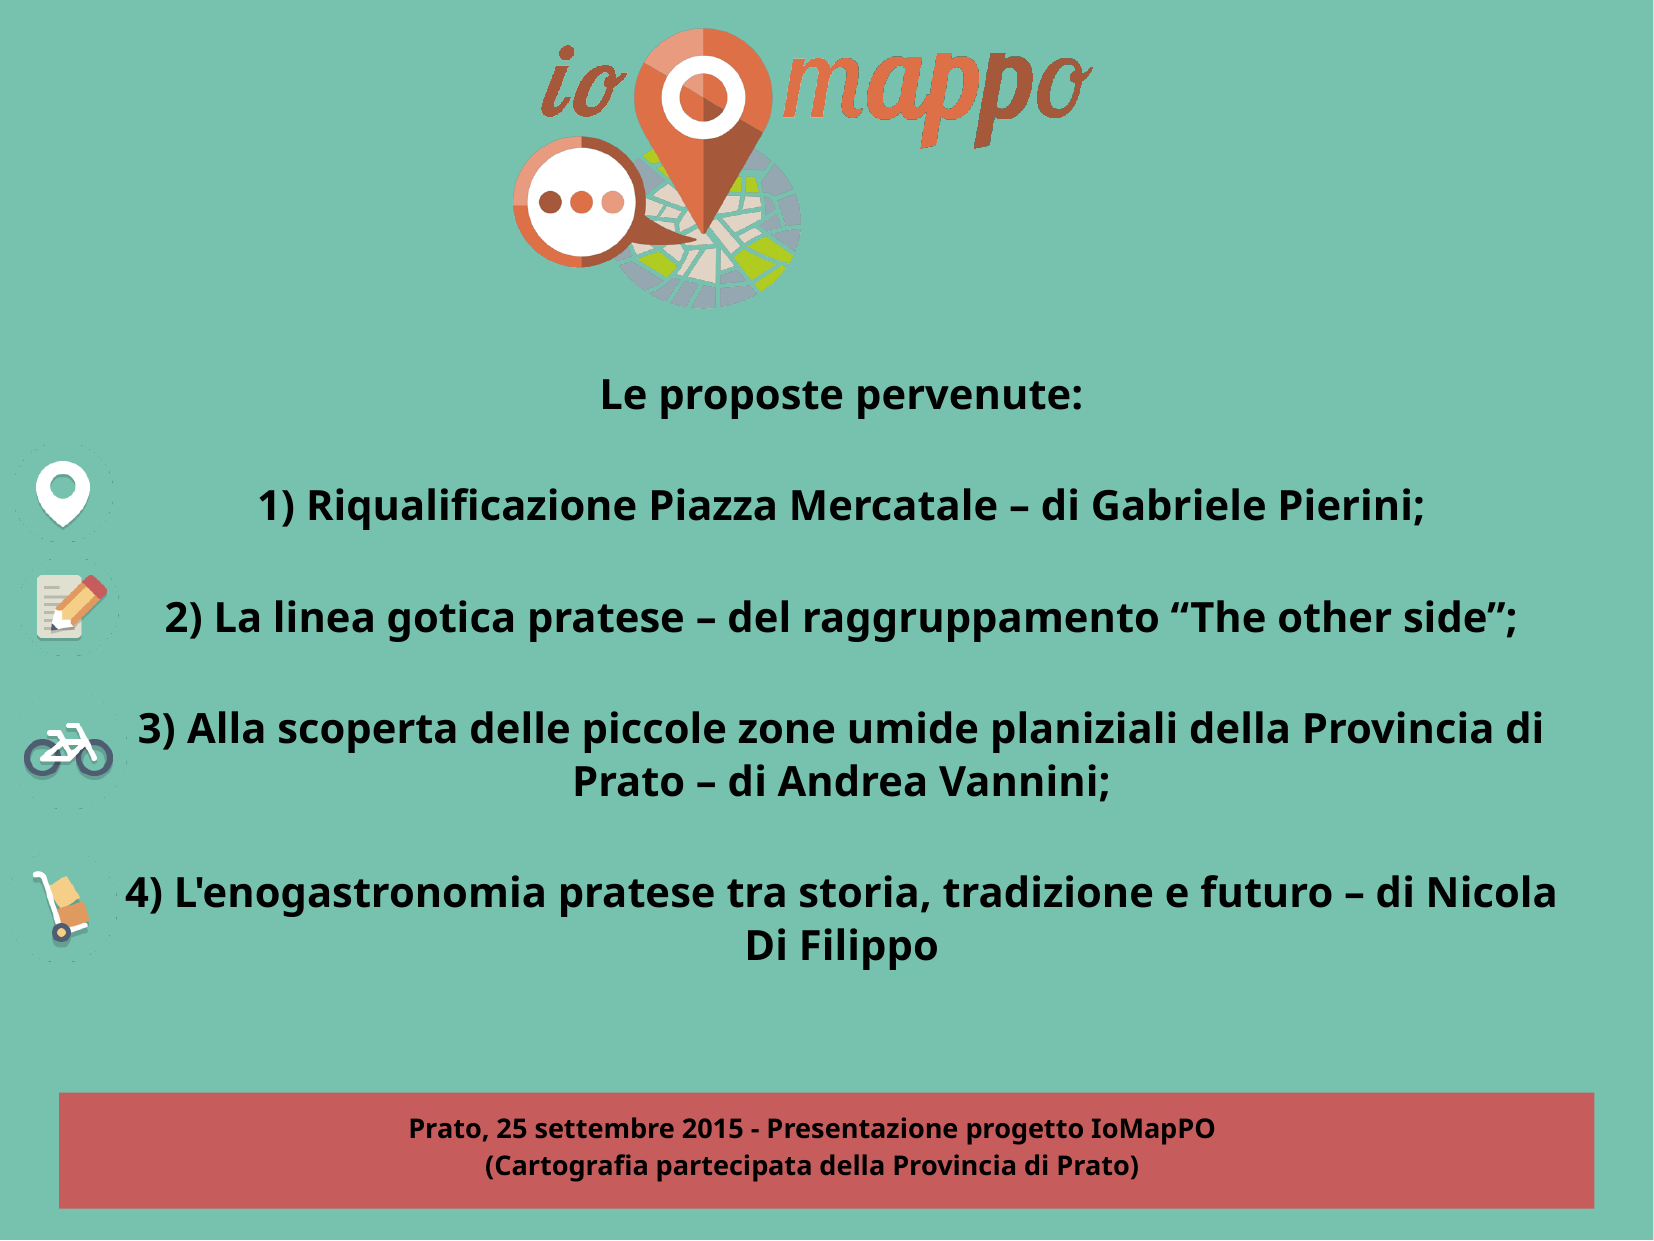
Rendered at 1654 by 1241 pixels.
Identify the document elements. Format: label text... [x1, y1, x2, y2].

picture [507, 23, 1115, 319]
picture [5, 850, 117, 962]
picture [18, 556, 119, 656]
text_box Le proposte pervenute: Riqualificazione Piazza Mercatale – di Gabriele Pierini; La linea gotica pratese – del raggruppamento “The other side”; Alla scoperta delle piccole zone umide planiziali della Provincia di Prato – di Andrea Vannini; L'enogastronomia pratese tra storia, tradizione e futuro – di Nicola Di Filippo [88, 360, 1595, 1040]
picture [12, 442, 113, 542]
picture [9, 691, 127, 809]
